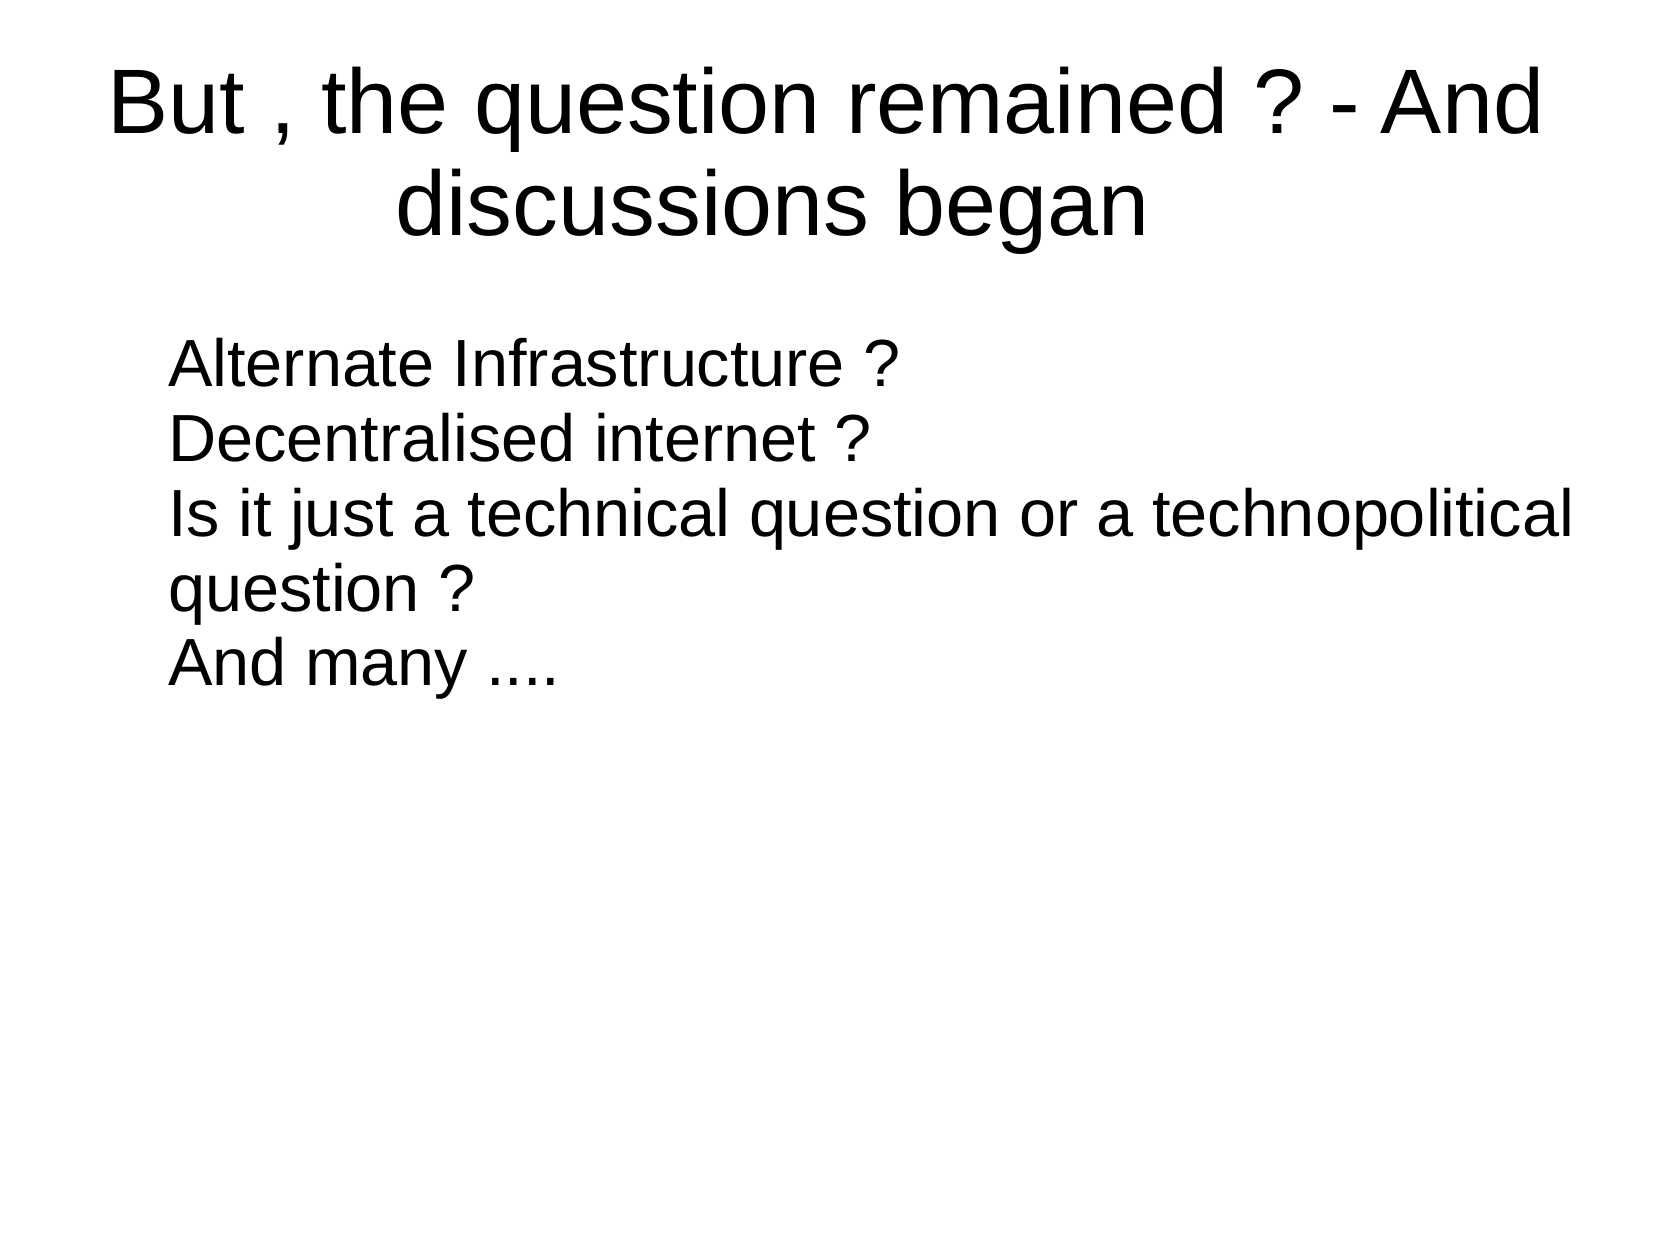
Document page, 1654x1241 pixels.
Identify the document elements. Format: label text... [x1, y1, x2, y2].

title But , the question remained ? - And discussions began [82, 49, 1571, 257]
text_box Alternate Infrastructure ? Decentralised internet ? Is it just a technical question or a technopolitical question ? And many .... [153, 318, 1654, 858]
